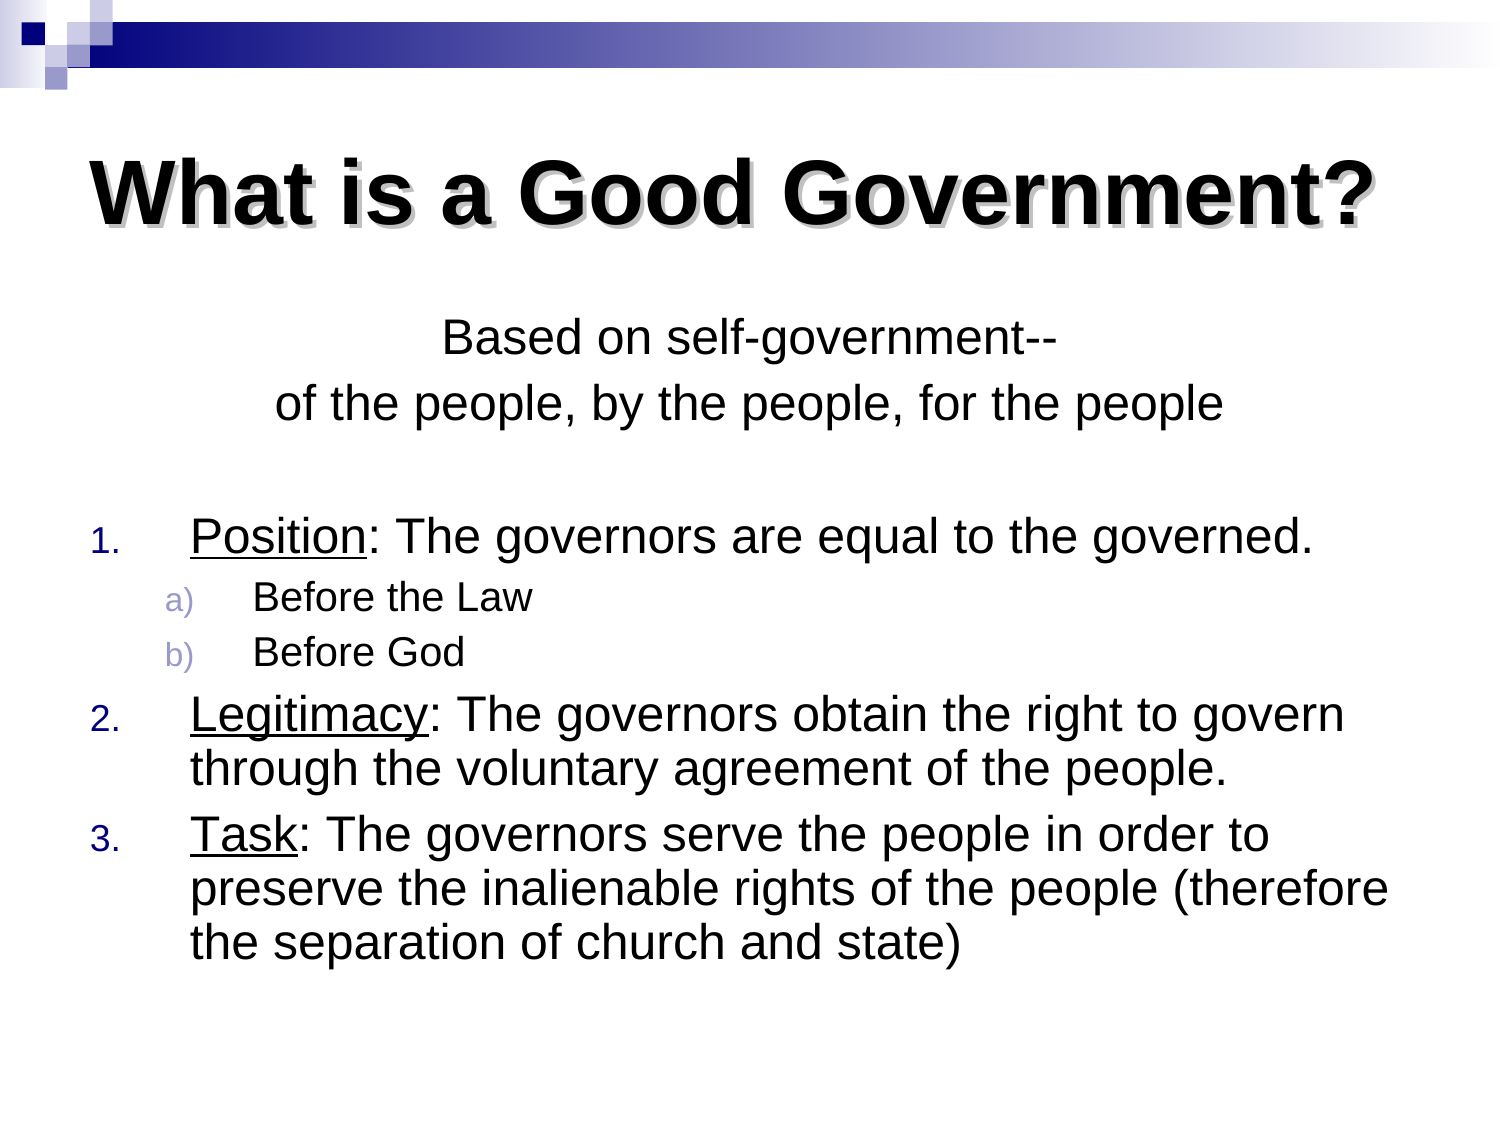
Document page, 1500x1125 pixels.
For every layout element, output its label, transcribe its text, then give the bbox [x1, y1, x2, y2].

list Based on self-government-- of the people, by the people, for the people Position: The governors are equal to the governed. Before the Law Before God Legitimacy: The governors obtain the right to govern through the voluntary agreement of the people. Task: The governors serve the people in order to preserve the inalienable rights of the people (therefore the separation of church and state) [75, 303, 1426, 1047]
title What is a Good Government? [75, 75, 1426, 301]
